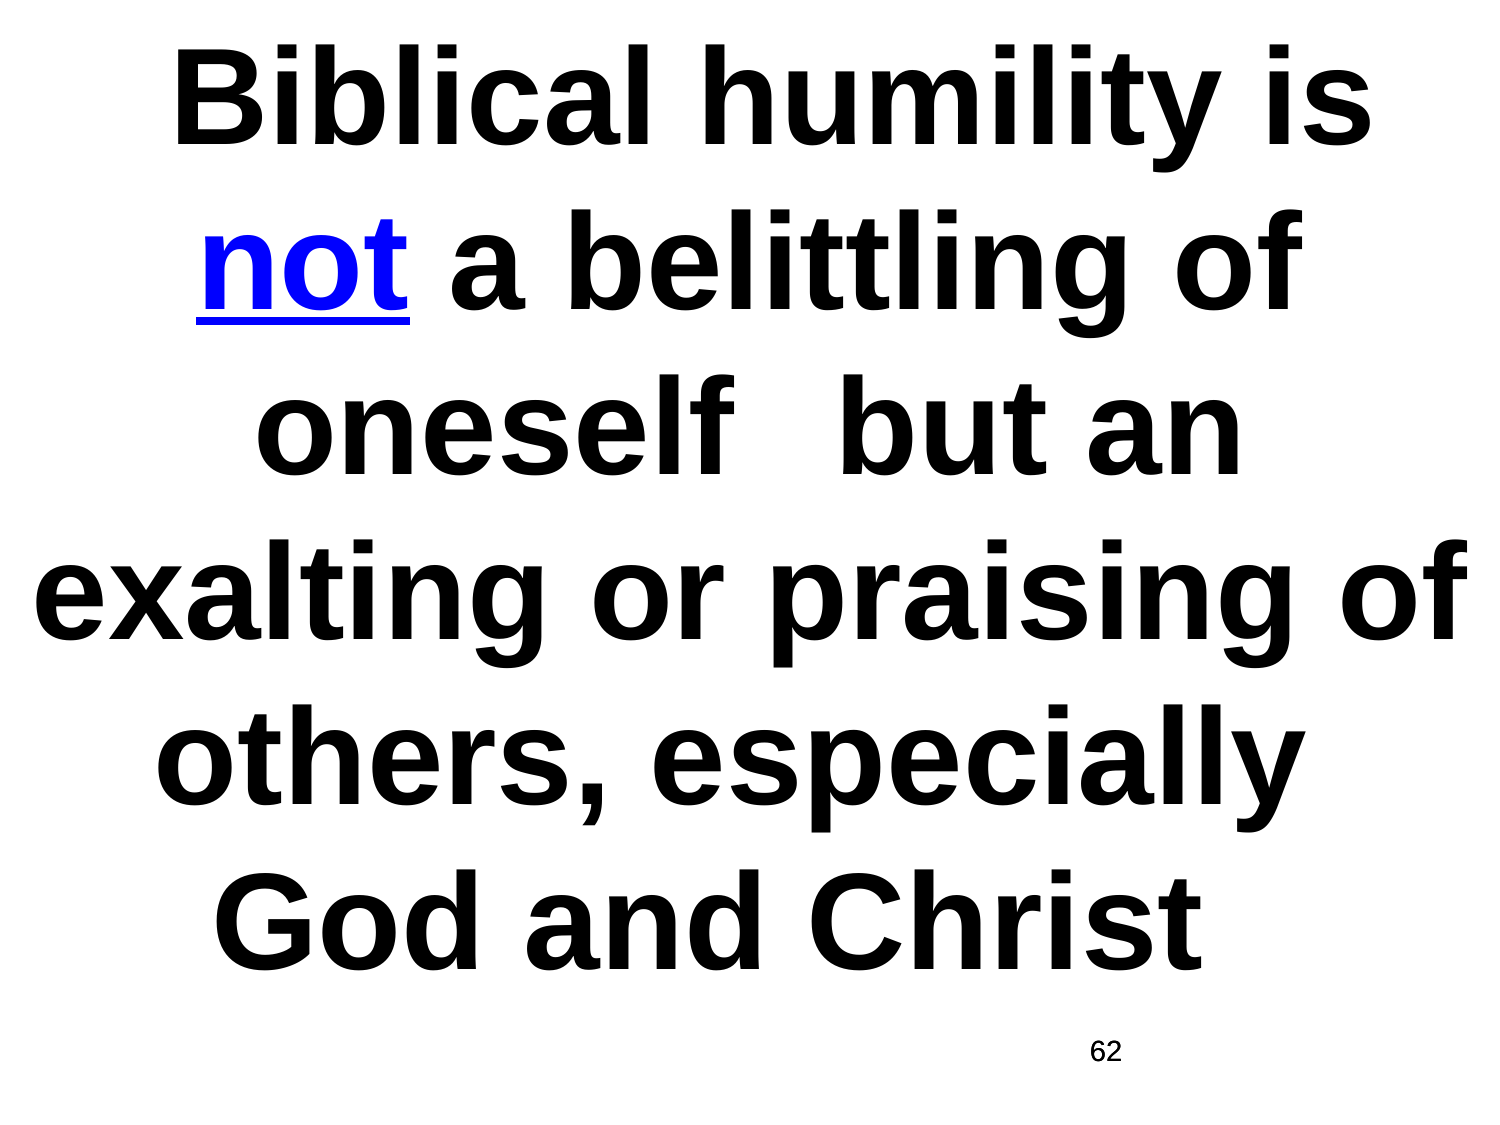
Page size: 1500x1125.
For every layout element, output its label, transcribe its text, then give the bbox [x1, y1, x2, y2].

text_box Biblical humility is not a belittling of oneself but an exalting or praising of others, especially God and Christ [0, 0, 1500, 1005]
slide_number <number> [1074, 1024, 1425, 1103]
